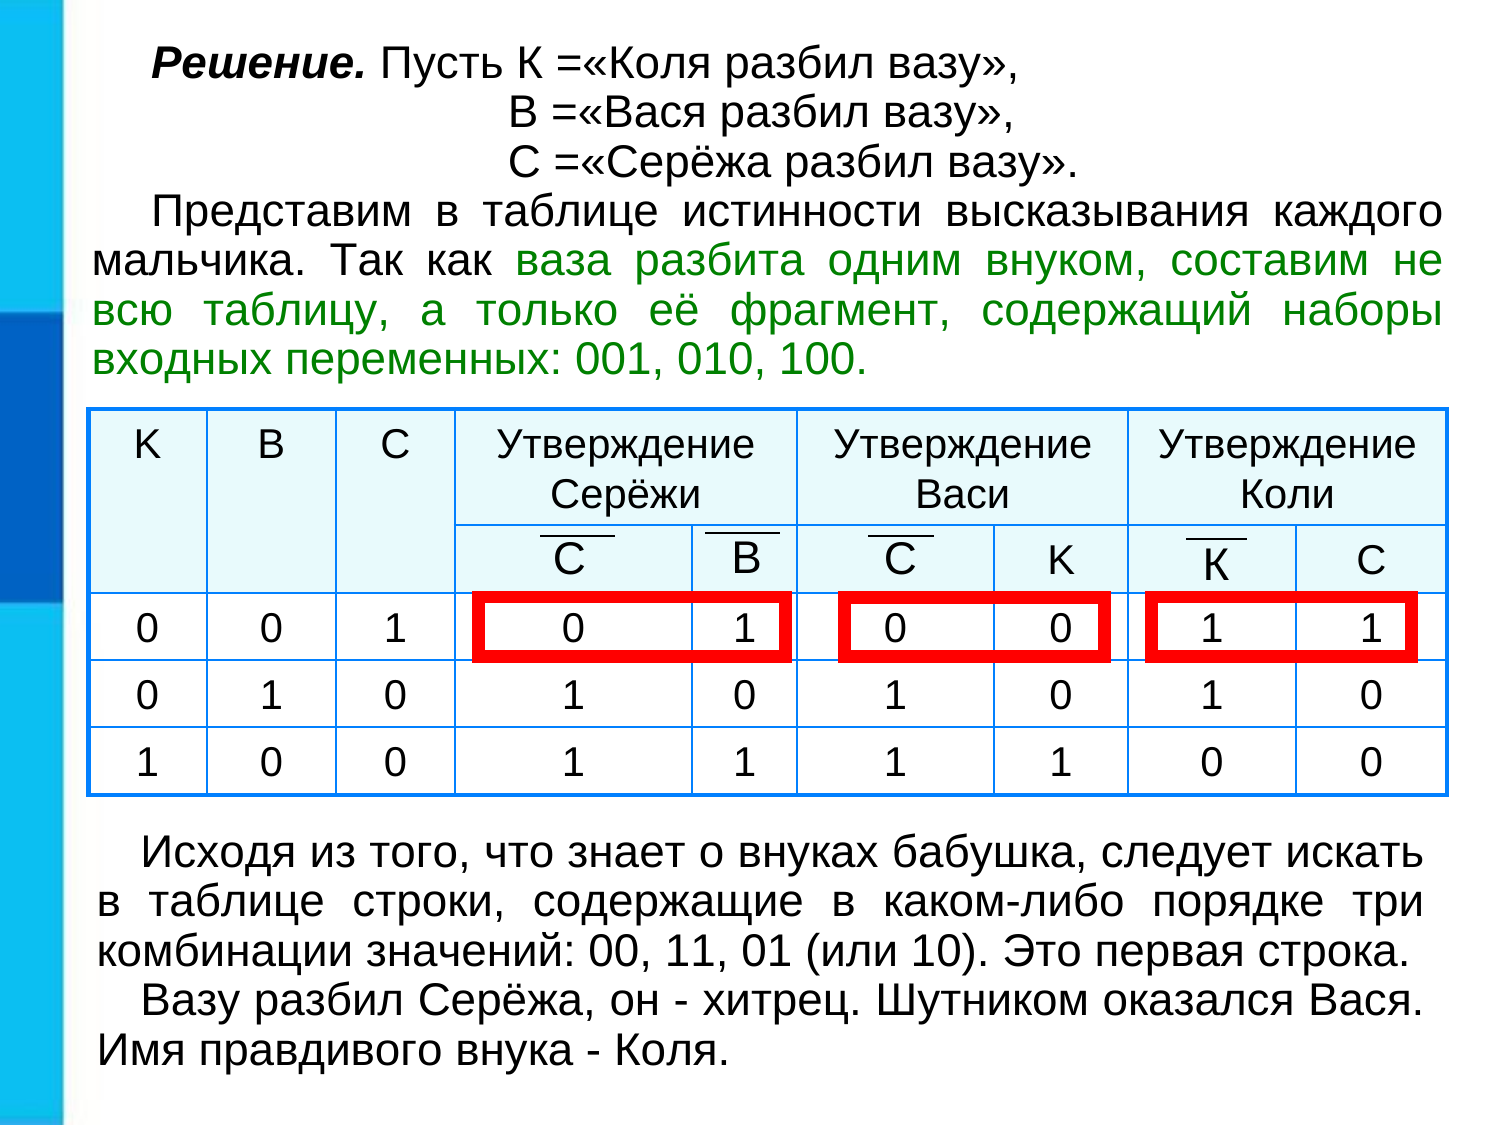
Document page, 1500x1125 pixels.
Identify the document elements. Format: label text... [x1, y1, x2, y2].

table_cell 0 [798, 594, 838, 659]
table_cell 0 [1111, 594, 1127, 659]
table_cell [798, 526, 856, 592]
table_cell 0 [208, 728, 335, 793]
table_header Утверждение Васи [798, 411, 1127, 524]
table_cell 0 [91, 661, 206, 726]
table_cell 0 [91, 594, 206, 659]
table_cell [615, 526, 690, 591]
table_cell 1 [456, 661, 691, 726]
text_box С [856, 521, 934, 591]
table_cell 0 [456, 594, 472, 659]
table_cell 1 [1418, 594, 1445, 659]
table_cell 0 [1297, 728, 1445, 793]
table_cell [934, 526, 993, 591]
text_box В [690, 520, 780, 591]
text_box Исходя из того, что знает о внуках бабушка, следует искать в таблице строки, содержащие в каком-либо порядке три комбинации значений: 00, 11, 01 (или 10). Это первая строка. Вазу разбил Серёжа, он - хитрец. Шутником оказался Вася. Имя правдивого внука - Коля. [81, 820, 1441, 1083]
table_cell 1 [1129, 661, 1295, 726]
table_cell [456, 526, 525, 592]
table_cell 0 [1297, 661, 1445, 726]
table_cell 1 [208, 661, 335, 726]
table_header C [337, 411, 454, 592]
table_cell 0 [208, 594, 335, 659]
picture [0, 0, 1500, 1125]
table_cell 1 [693, 603, 779, 650]
table_cell 0 [1129, 728, 1295, 793]
table_cell 0 [995, 604, 1098, 650]
table_cell 0 [337, 728, 454, 793]
table_cell 1 [798, 661, 993, 726]
text_box С [525, 521, 615, 591]
table_cell 0 [337, 661, 454, 726]
table_cell [780, 526, 796, 592]
text_box К [1175, 527, 1247, 591]
table_cell [1129, 526, 1295, 592]
table_header Утверждение Серёжи [456, 411, 796, 524]
table_cell 1 [1158, 603, 1295, 650]
table_cell 0 [485, 603, 691, 650]
table_header K [91, 411, 206, 592]
table_cell 1 [1297, 603, 1405, 650]
table_cell 0 [851, 604, 993, 650]
table_cell 1 [337, 594, 454, 659]
table_cell 0 [693, 661, 796, 726]
table_cell 1 [798, 728, 993, 793]
table_cell 1 [995, 728, 1127, 793]
table_cell 1 [456, 728, 691, 793]
text_box Решение. Пусть К =«Коля разбил вазу», В =«Вася разбил вазу», С =«Серёжа разбил вазу». Представим в таблице истинности высказывания каждого мальчика. Так как ваза разбита одним внуком, составим не всю таблицу, а только её фрагмент, содержащий наборы входных переменных: 001, 010, 100. [76, 31, 1459, 393]
table_cell C [1297, 526, 1445, 592]
table_cell 1 [792, 594, 796, 659]
table_cell 1 [91, 728, 206, 793]
table_header B [208, 411, 335, 592]
table_cell K [995, 526, 1127, 592]
table_cell 1 [693, 728, 796, 793]
table_header Утверждение Коли [1129, 411, 1445, 524]
table_cell 1 [1129, 594, 1145, 659]
table_cell 0 [995, 661, 1127, 726]
